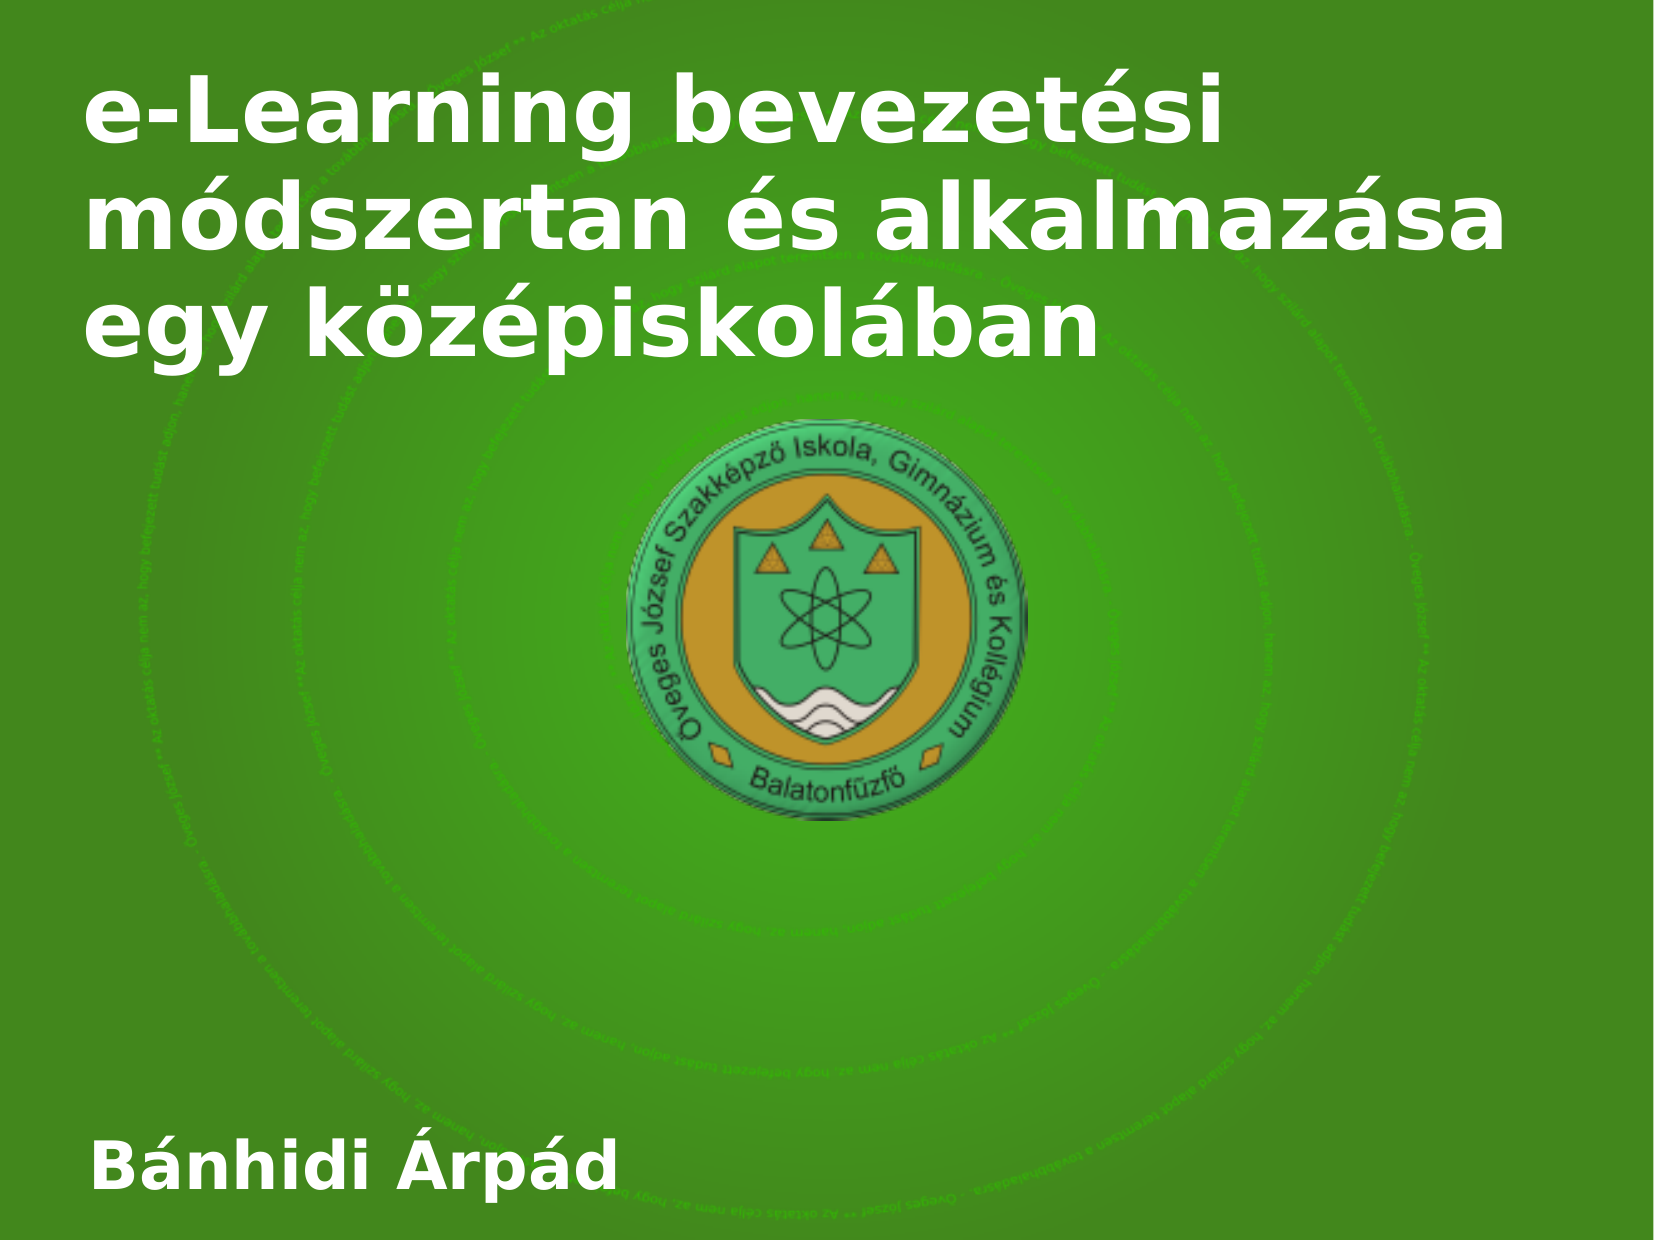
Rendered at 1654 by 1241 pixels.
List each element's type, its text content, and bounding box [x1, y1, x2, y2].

picture [0, 0, 1654, 1240]
subtitle Bánhidi Árpád [88, 1062, 1394, 1241]
title e-Learning bevezetési módszertan és alkalmazása egy középiskolában [82, 57, 1571, 379]
